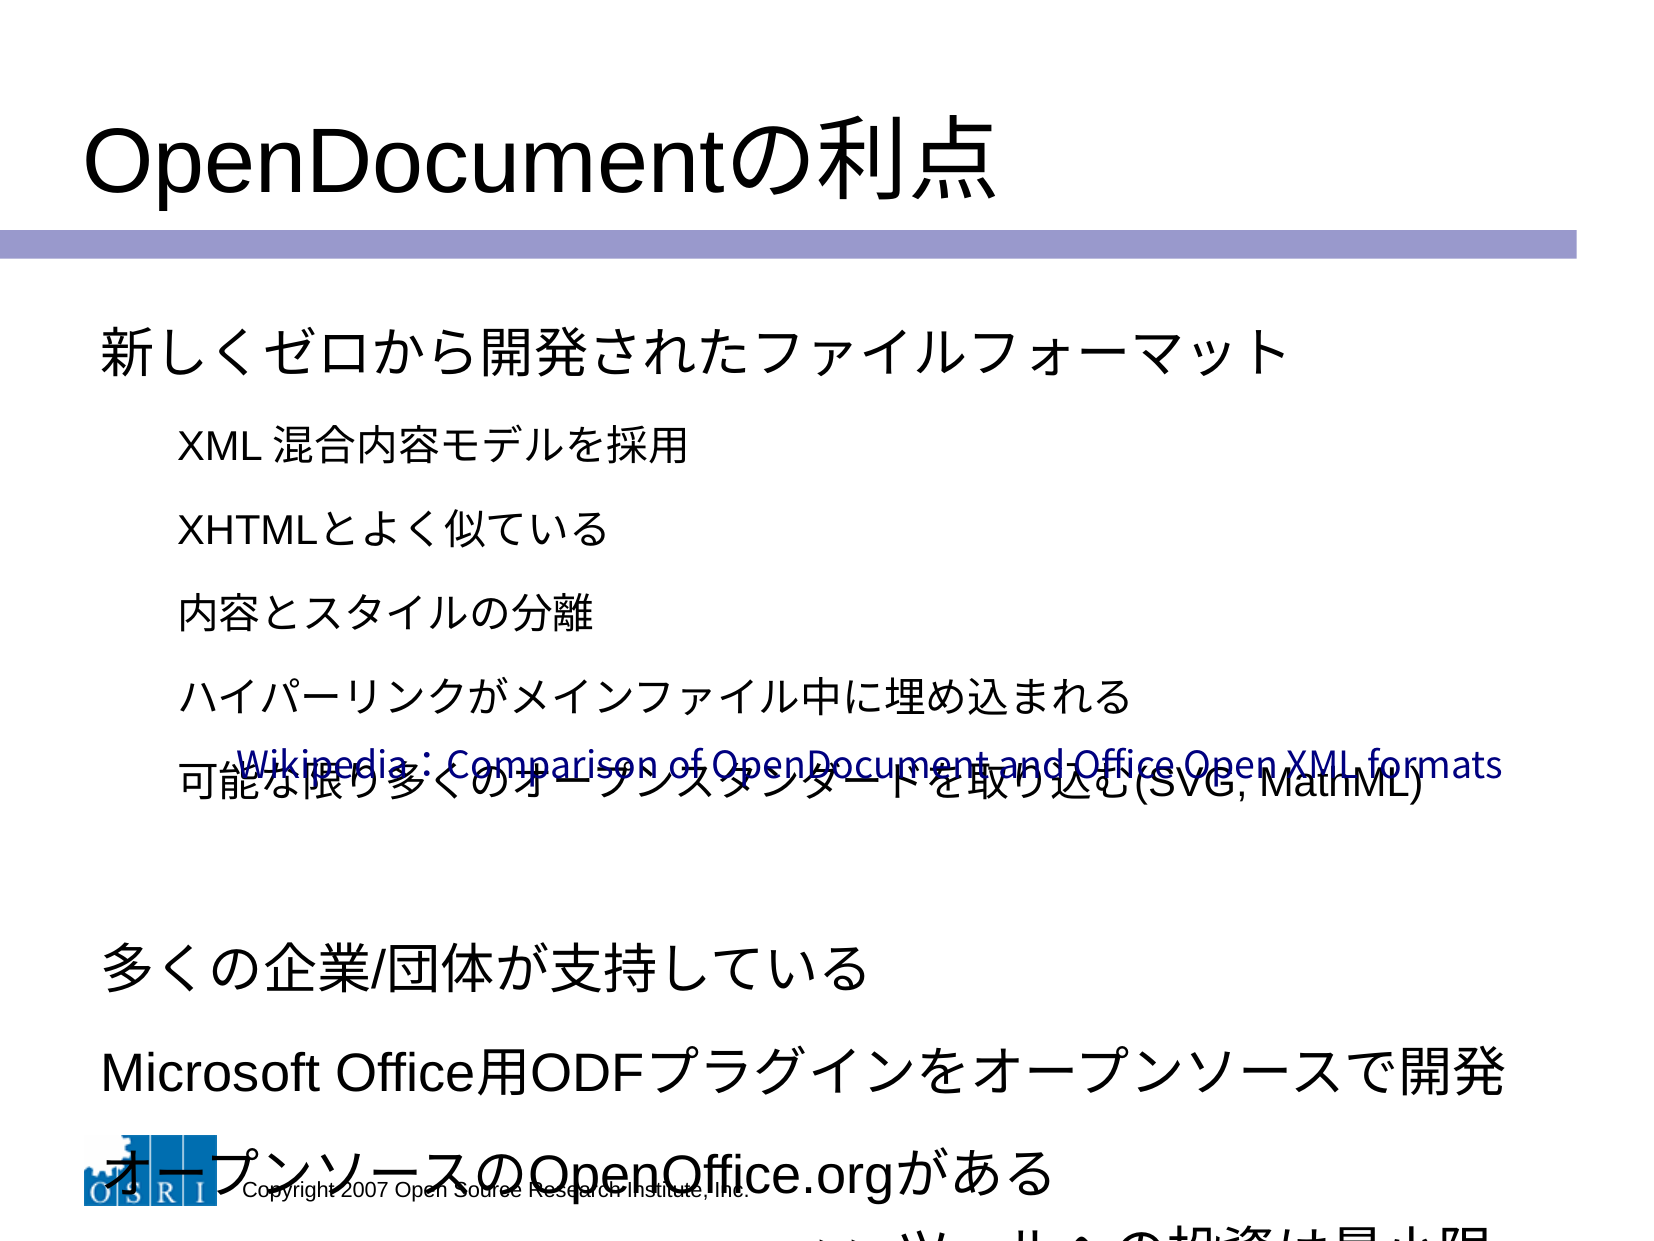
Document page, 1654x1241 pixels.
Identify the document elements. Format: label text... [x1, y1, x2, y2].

list 新しくゼロから開発されたファイルフォーマット XML 混合内容モデルを採用 XHTMLとよく似ている 内容とスタイルの分離 ハイパーリンクがメインファイル中に埋め込まれる 可能な限り多くのオープンスタンダードを取り込む(SVG, MathML) 多くの企業/団体が支持している Microsoft Office用ODFプラグインをオープンソースで開発 オープンソースのOpenOffice.orgがある >> ツールへの投資は最小限。 [82, 309, 1571, 1125]
text_box Wikipedia：Comparison of OpenDocument and Office Open XML formats [221, 727, 1554, 783]
picture [84, 1135, 217, 1206]
title OpenDocumentの利点 [82, 49, 1571, 257]
